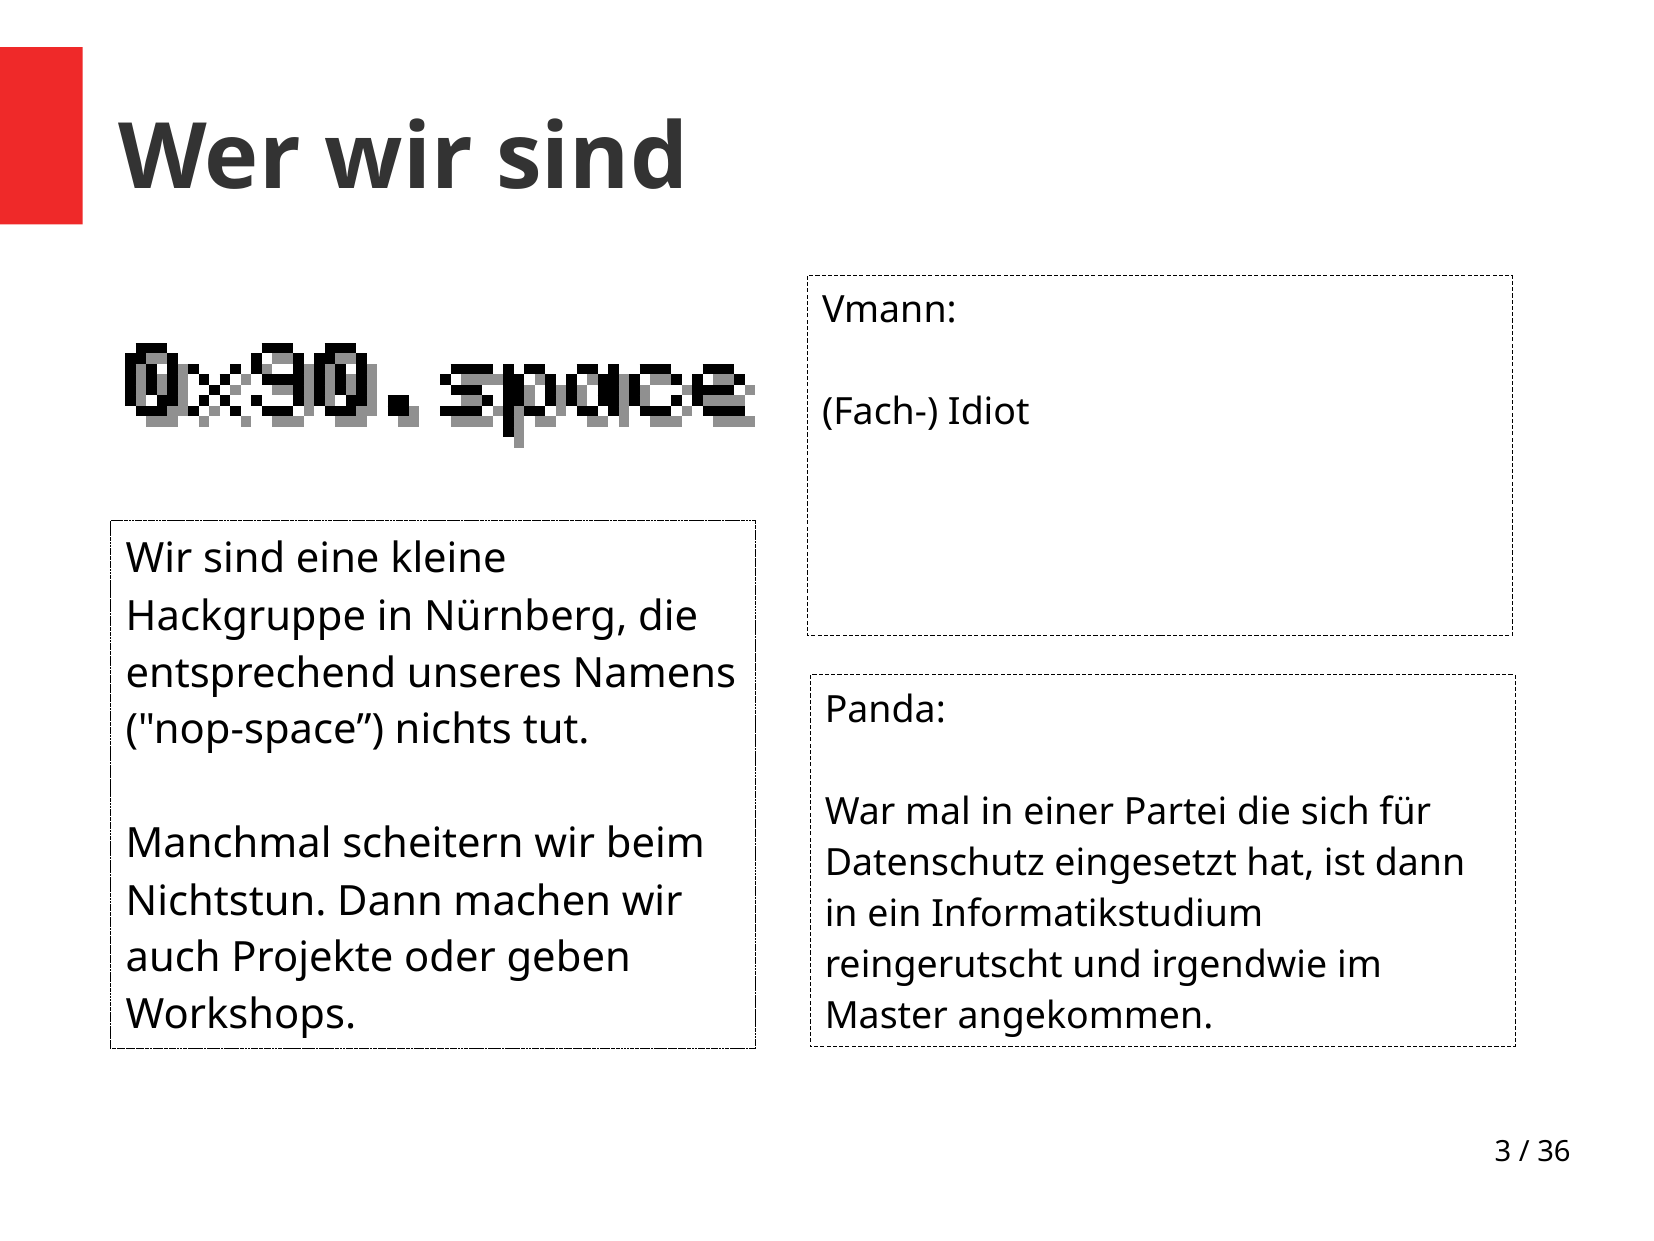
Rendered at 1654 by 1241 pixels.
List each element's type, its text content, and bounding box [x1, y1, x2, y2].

picture [114, 332, 766, 459]
text_box Vmann: (Fach-) Idiot [807, 275, 1513, 636]
title Wer wir sind [118, 49, 1571, 257]
text_box Panda: War mal in einer Partei die sich für Datenschutz eingesetzt hat, ist dann in ein Informatikstudium reingerutscht und irgendwie im Master angekommen. [810, 674, 1516, 1047]
text_box Wir sind eine kleine Hackgruppe in Nürnberg, die entsprechend unseres Namens ("nop-space”) nichts tut. Manchmal scheitern wir beim Nichtstun. Dann machen wir auch Projekte oder geben Workshops. [110, 520, 756, 1049]
